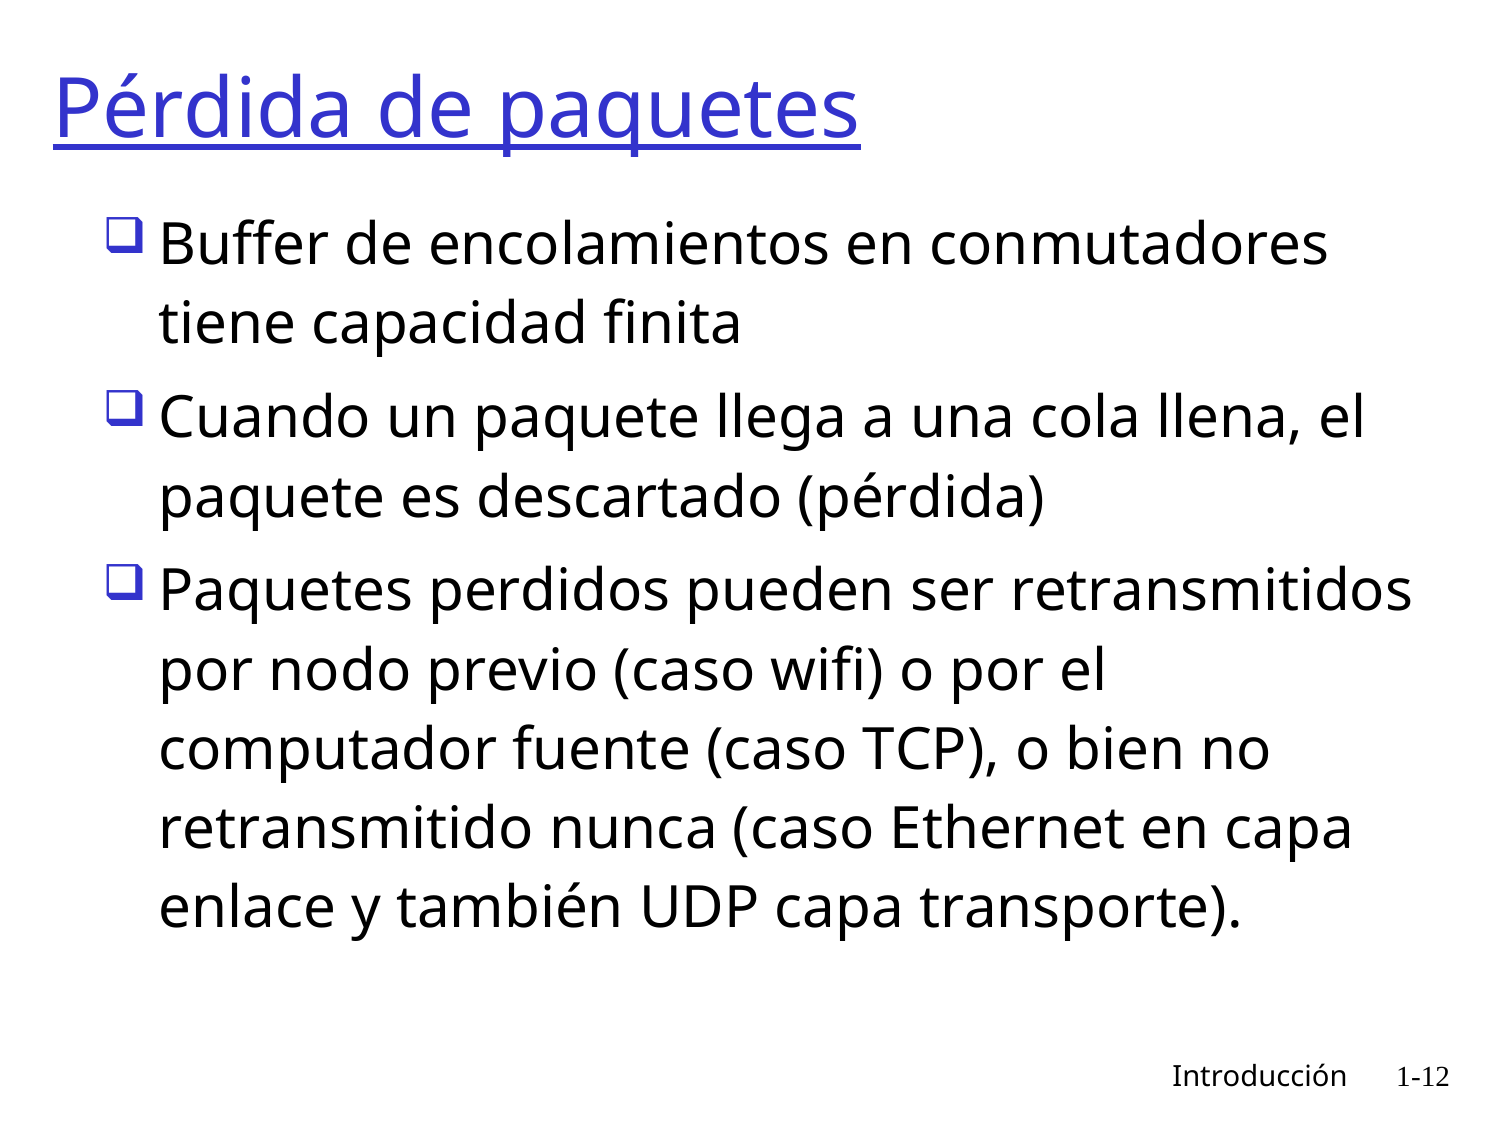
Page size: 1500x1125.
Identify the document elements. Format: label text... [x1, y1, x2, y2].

text_box 1-<number> [1362, 1050, 1466, 1125]
title Pérdida de paquetes [37, 16, 1463, 196]
list Buffer de encolamientos en conmutadores tiene capacidad finita Cuando un paquete llega a una cola llena, el paquete es descartado (pérdida) Paquetes perdidos pueden ser retransmitidos por nodo previo (caso wifi) o por el computador fuente (caso TCP), o bien no retransmitido nunca (caso Ethernet en capa enlace y también UDP capa transporte). [87, 195, 1463, 1066]
text_box Introducción [887, 1066, 1362, 1125]
